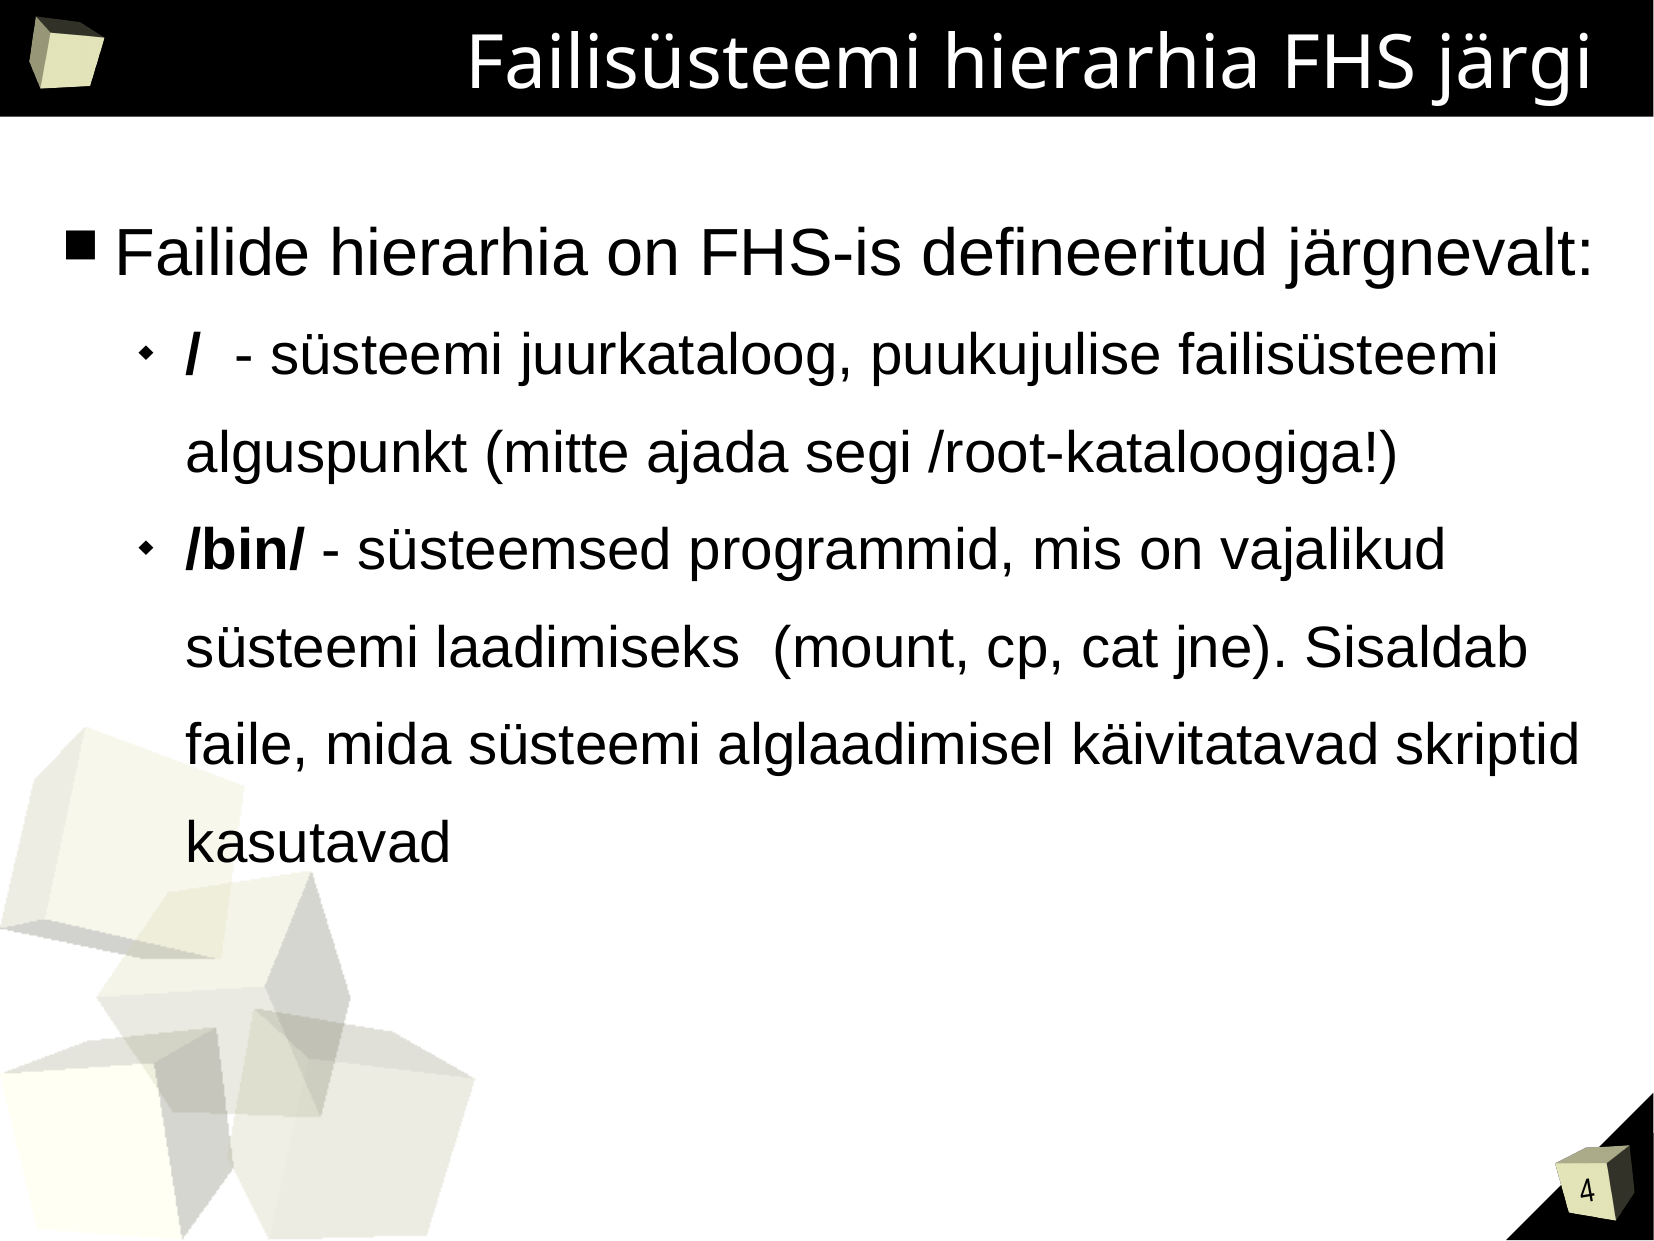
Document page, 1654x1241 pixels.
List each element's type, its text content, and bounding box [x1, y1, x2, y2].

title Failisüsteemi hierarhia FHS järgi [118, 0, 1595, 119]
list Failide hierarhia on FHS-is defineeritud järgnevalt: / - süsteemi juurkataloog, puukujulise failisüsteemi alguspunkt (mitte ajada segi /root-kataloogiga!) /bin/ - süsteemsed programmid, mis on vajalikud süsteemi laadimiseks (mount, cp, cat jne). Sisaldab faile, mida süsteemi alglaadimisel käivitatavad skriptid kasutavad [44, 177, 1611, 1214]
picture [0, 726, 477, 1241]
